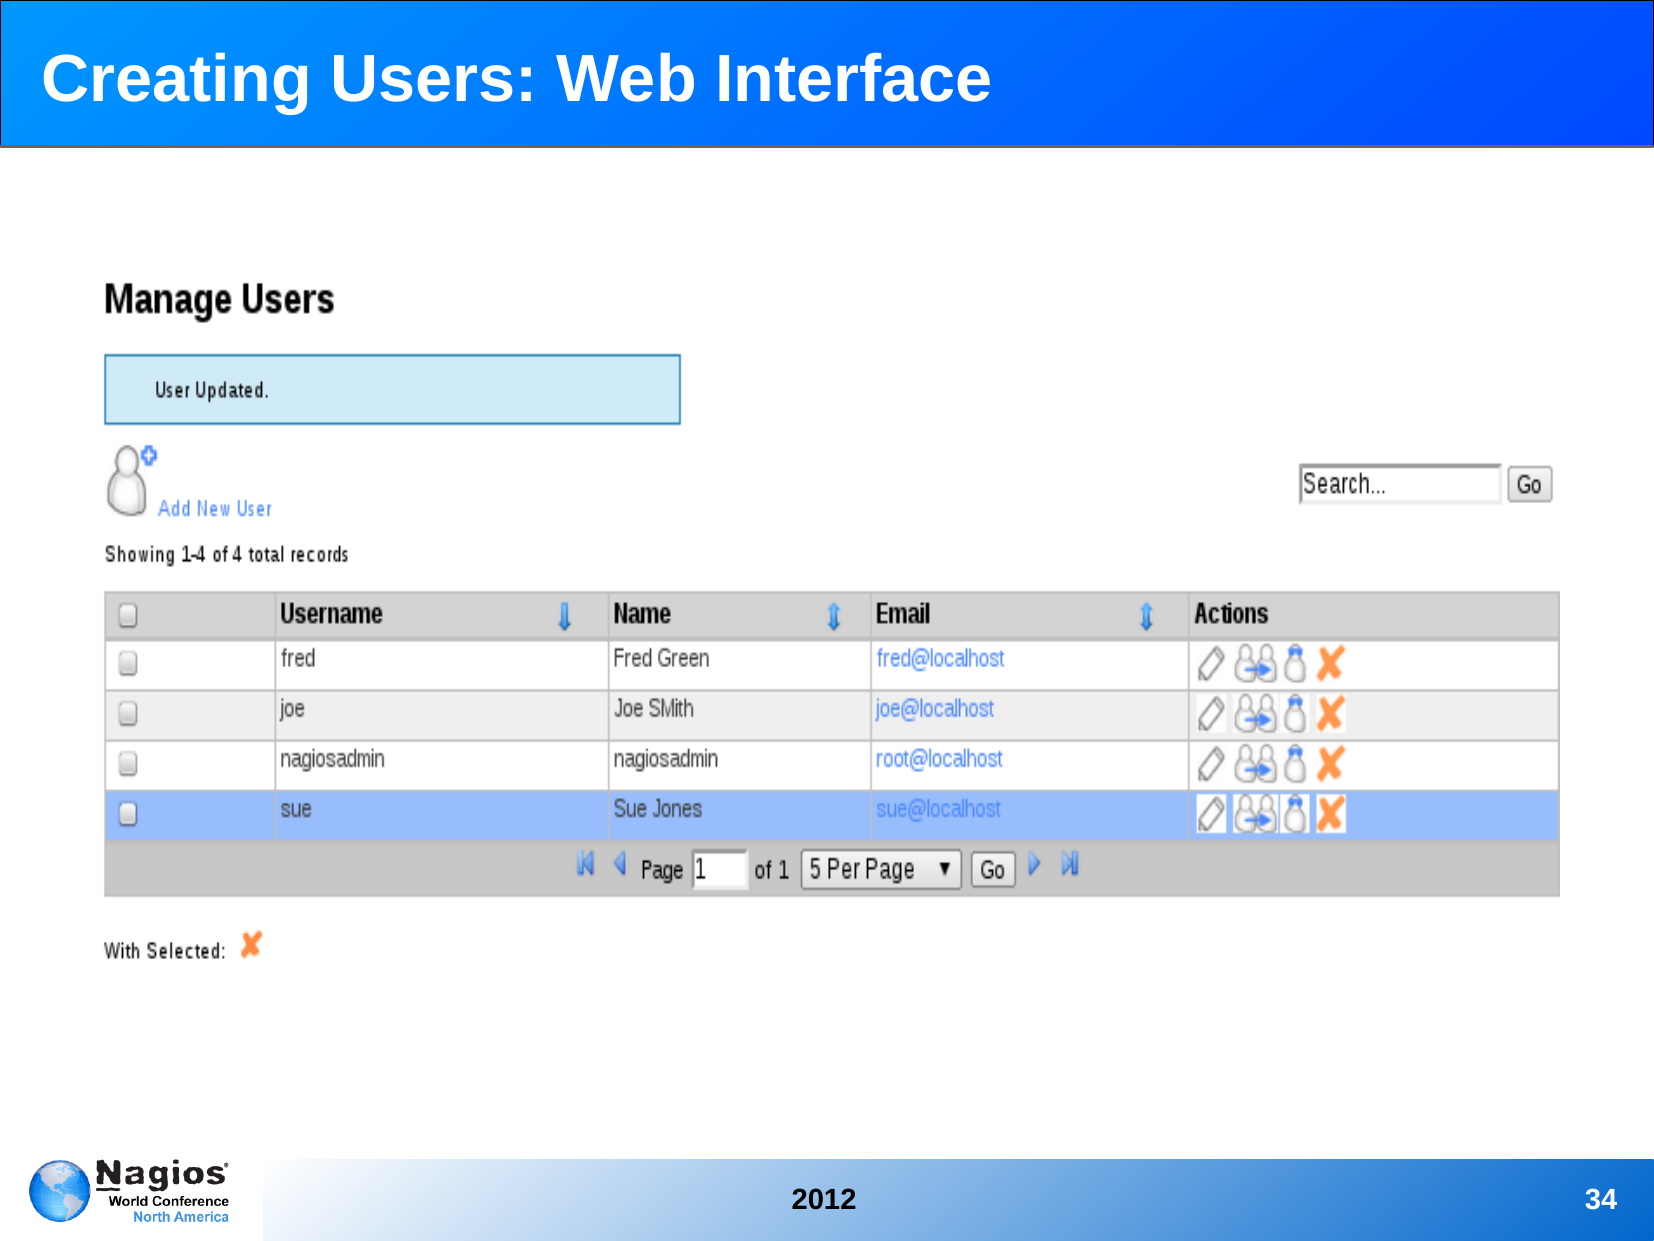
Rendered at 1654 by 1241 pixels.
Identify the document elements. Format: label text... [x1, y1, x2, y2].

picture [29, 1159, 229, 1235]
picture [89, 259, 1560, 975]
title Creating Users: Web Interface [41, 36, 1530, 120]
